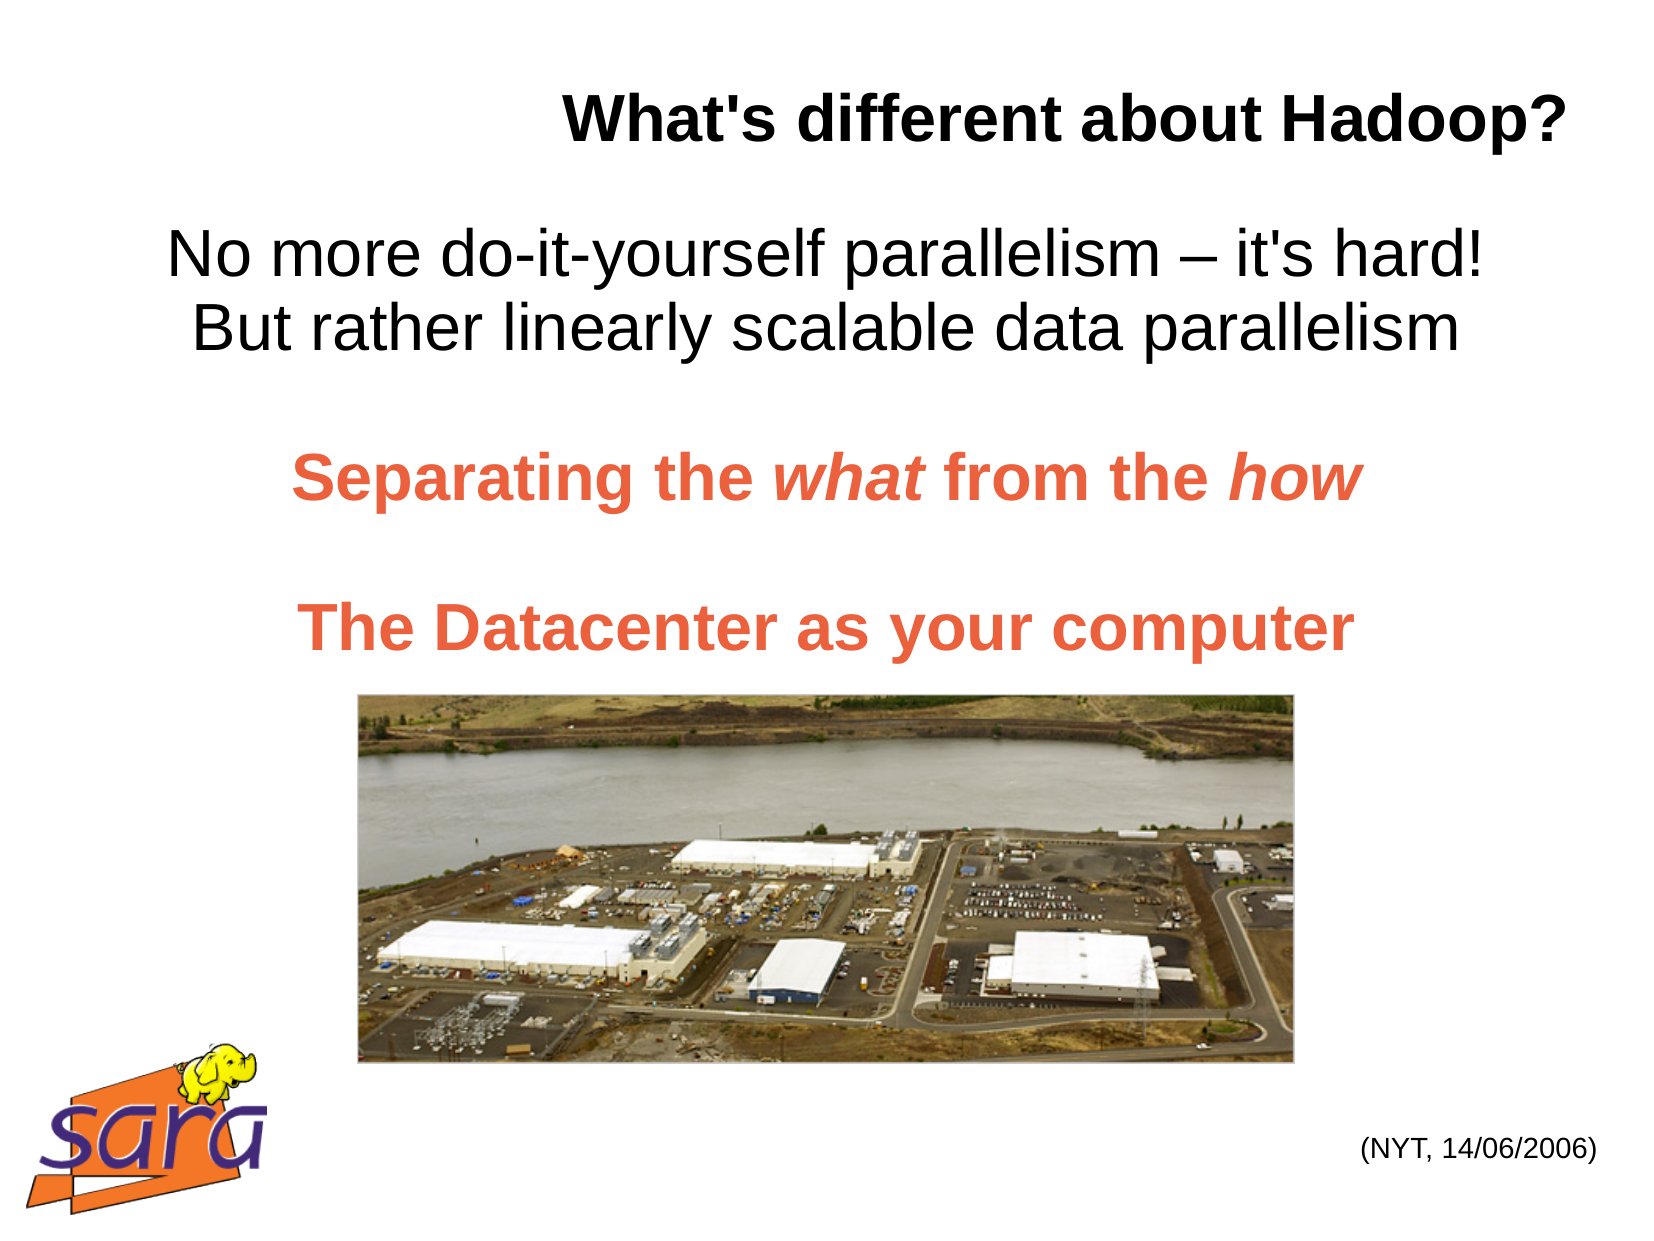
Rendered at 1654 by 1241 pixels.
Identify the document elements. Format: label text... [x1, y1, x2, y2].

text_box (NYT, 14/06/2006) [300, 1125, 1613, 1173]
subtitle No more do-it-yourself parallelism – it's hard! But rather linearly scalable data parallelism Separating the what from the how The Datacenter as your computer [82, 167, 1571, 713]
title What's different about Hadoop? [82, 49, 1571, 167]
picture [26, 1029, 267, 1215]
picture [357, 694, 1295, 1064]
